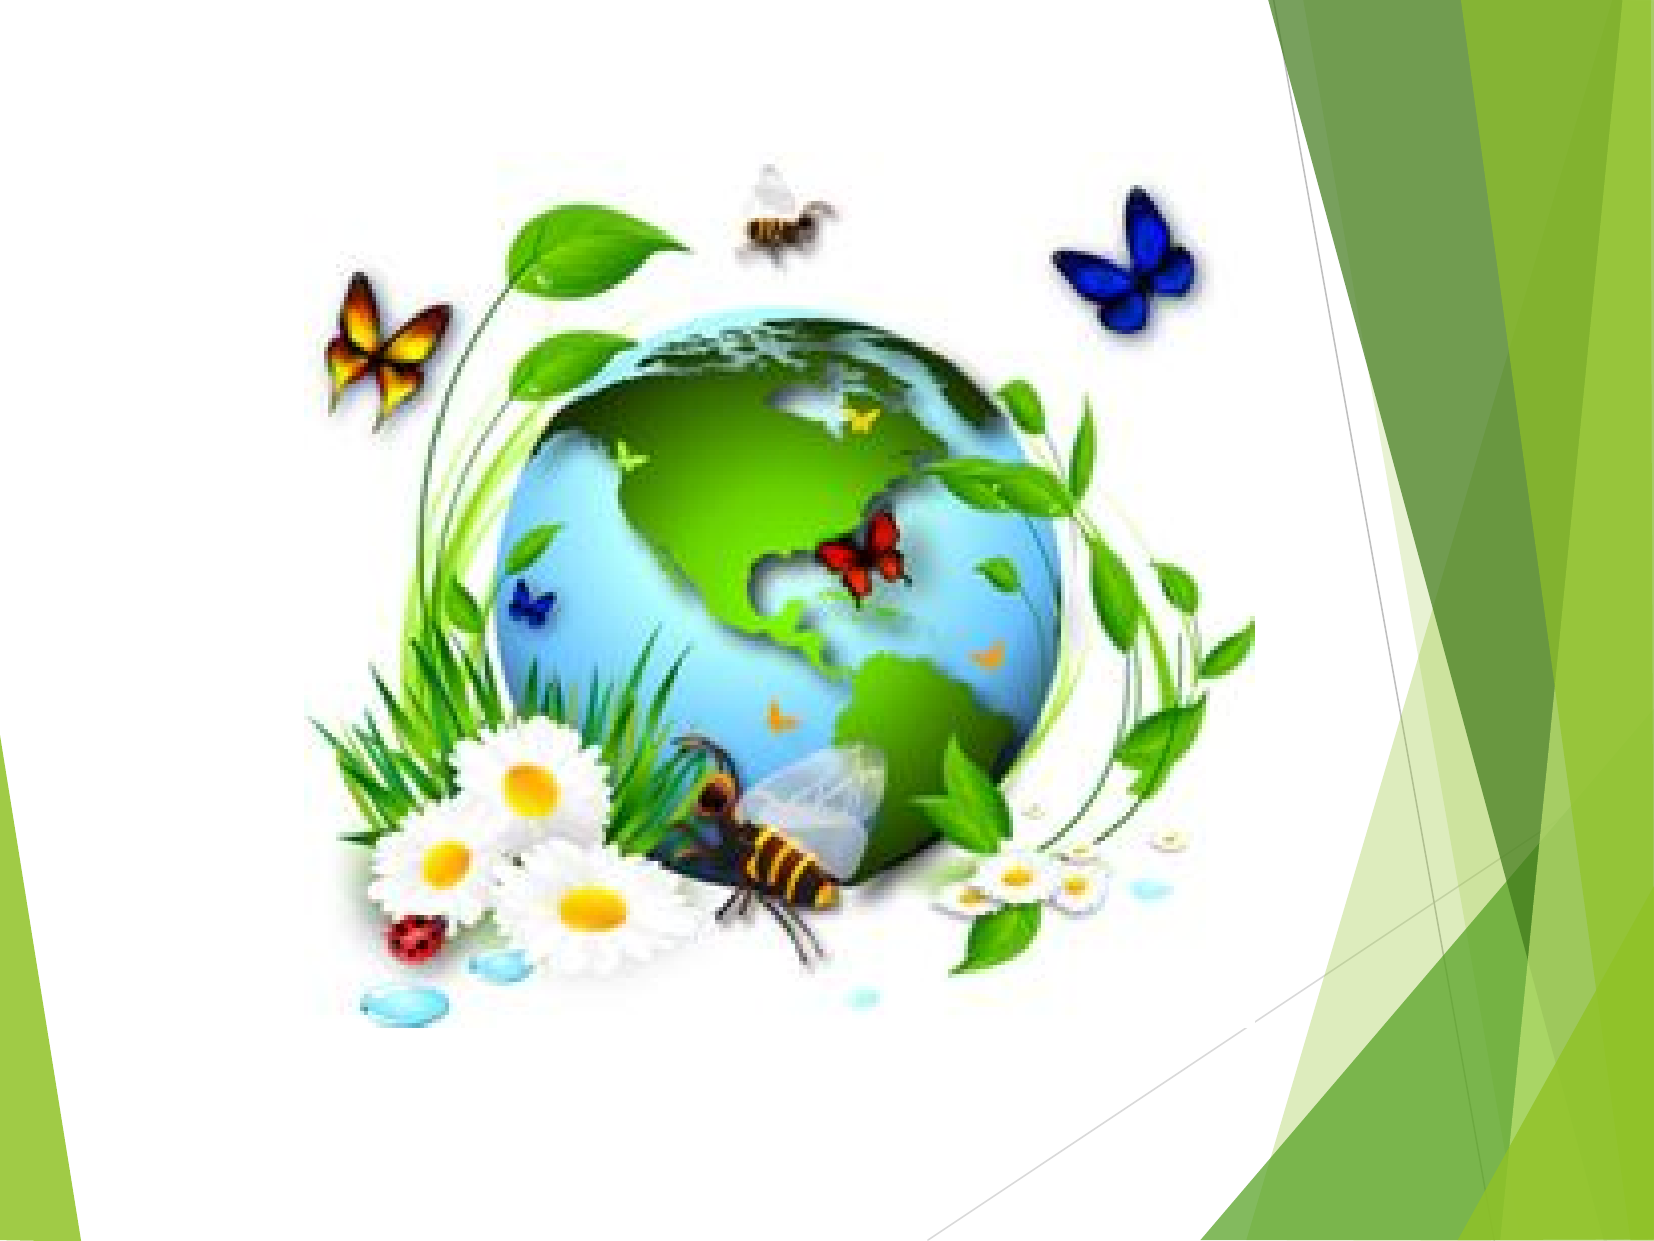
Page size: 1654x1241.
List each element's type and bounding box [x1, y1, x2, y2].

picture [304, 152, 1255, 1028]
